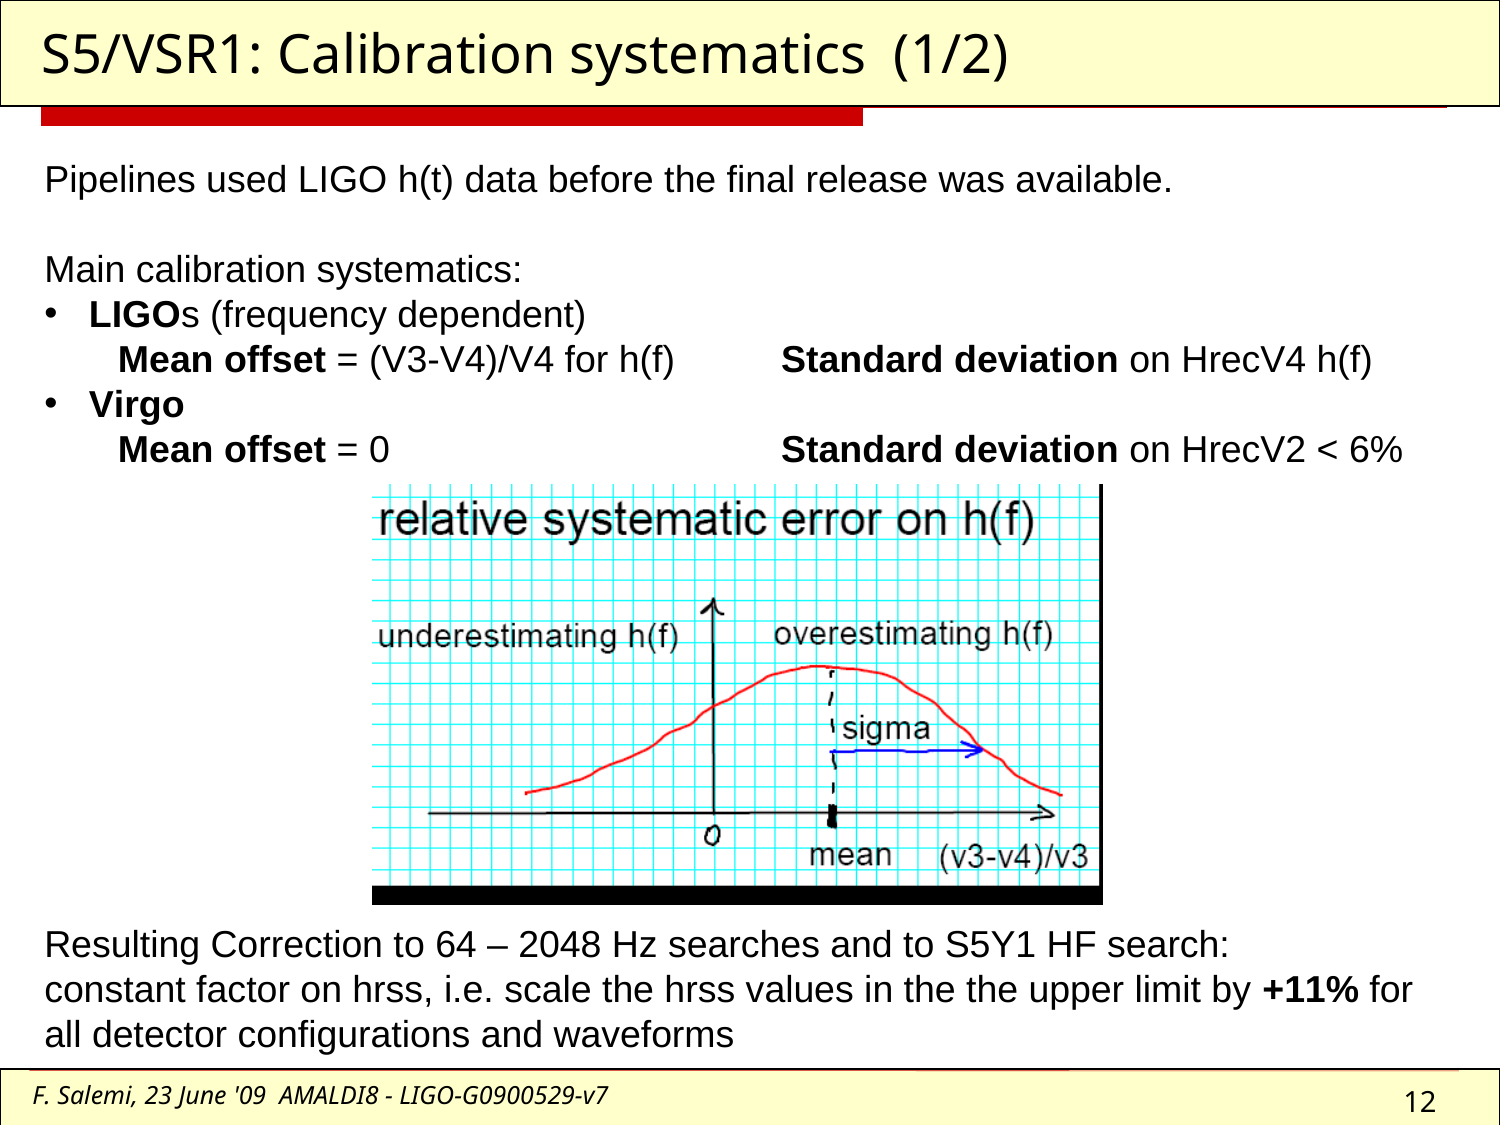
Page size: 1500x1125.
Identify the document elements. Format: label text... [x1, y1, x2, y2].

text_box Pipelines used LIGO h(t) data before the final release was available. Main calibration systematics: LIGOs (frequency dependent) Mean offset = (V3-V4)/V4 for h(f) Standard deviation on HrecV4 h(f) Virgo Mean offset = 0 Standard deviation on HrecV2 < 6% Resulting Correction to 64 – 2048 Hz searches and to S5Y1 HF search: constant factor on hrss, i.e. scale the hrss values in the the upper limit by +11% for all detector configurations and waveforms [29, 147, 1447, 1063]
title S5/VSR1: Calibration systematics (1/2) [41, 11, 1406, 93]
picture [372, 484, 1103, 905]
